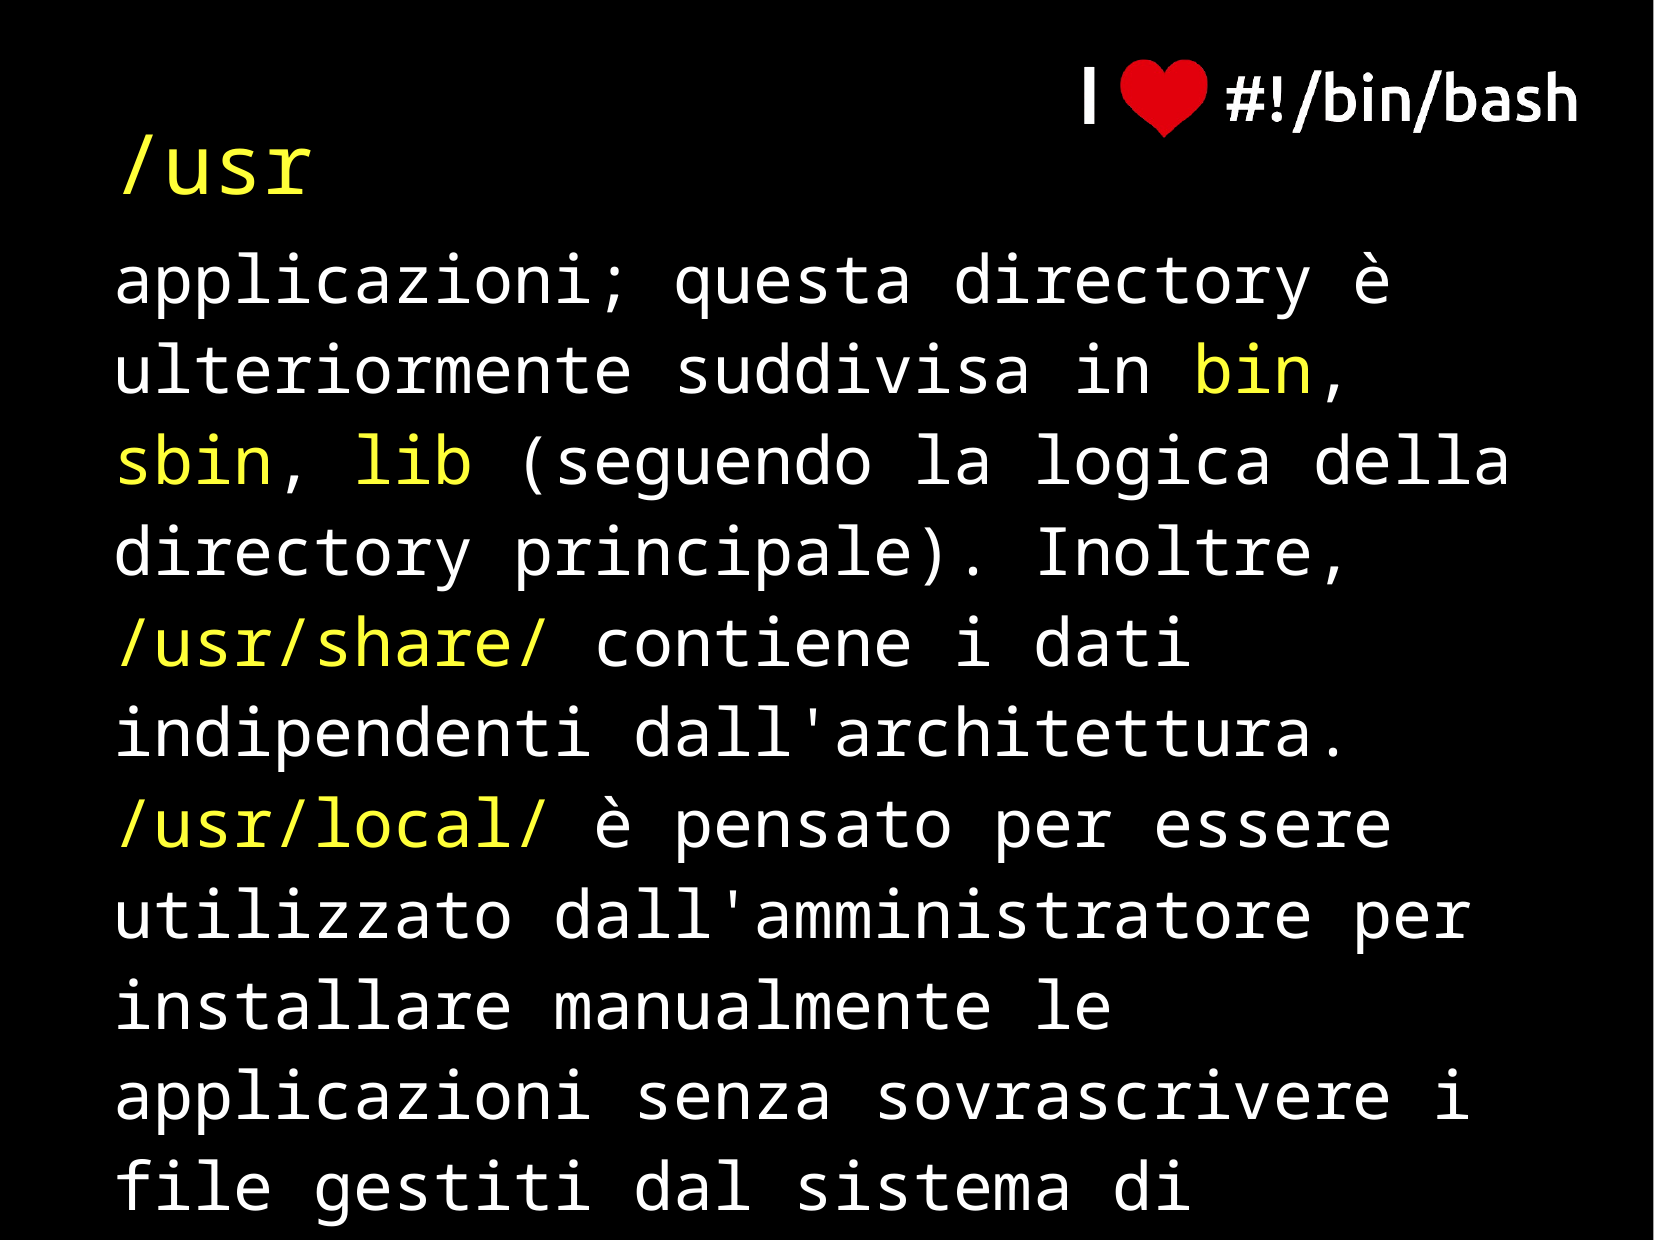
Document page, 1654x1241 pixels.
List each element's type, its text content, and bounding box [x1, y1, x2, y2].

text_box /usr applicazioni; questa directory è ulteriormente suddivisa in bin, sbin, lib (seguendo la logica della directory principale). Inoltre, /usr/share/ contiene i dati indipendenti dall'architettura. /usr/local/ è pensato per essere utilizzato dall'amministratore per installare manualmente le applicazioni senza sovrascrivere i file gestiti dal sistema di impacchettamento [98, 97, 1555, 1190]
picture [1064, 45, 1595, 154]
